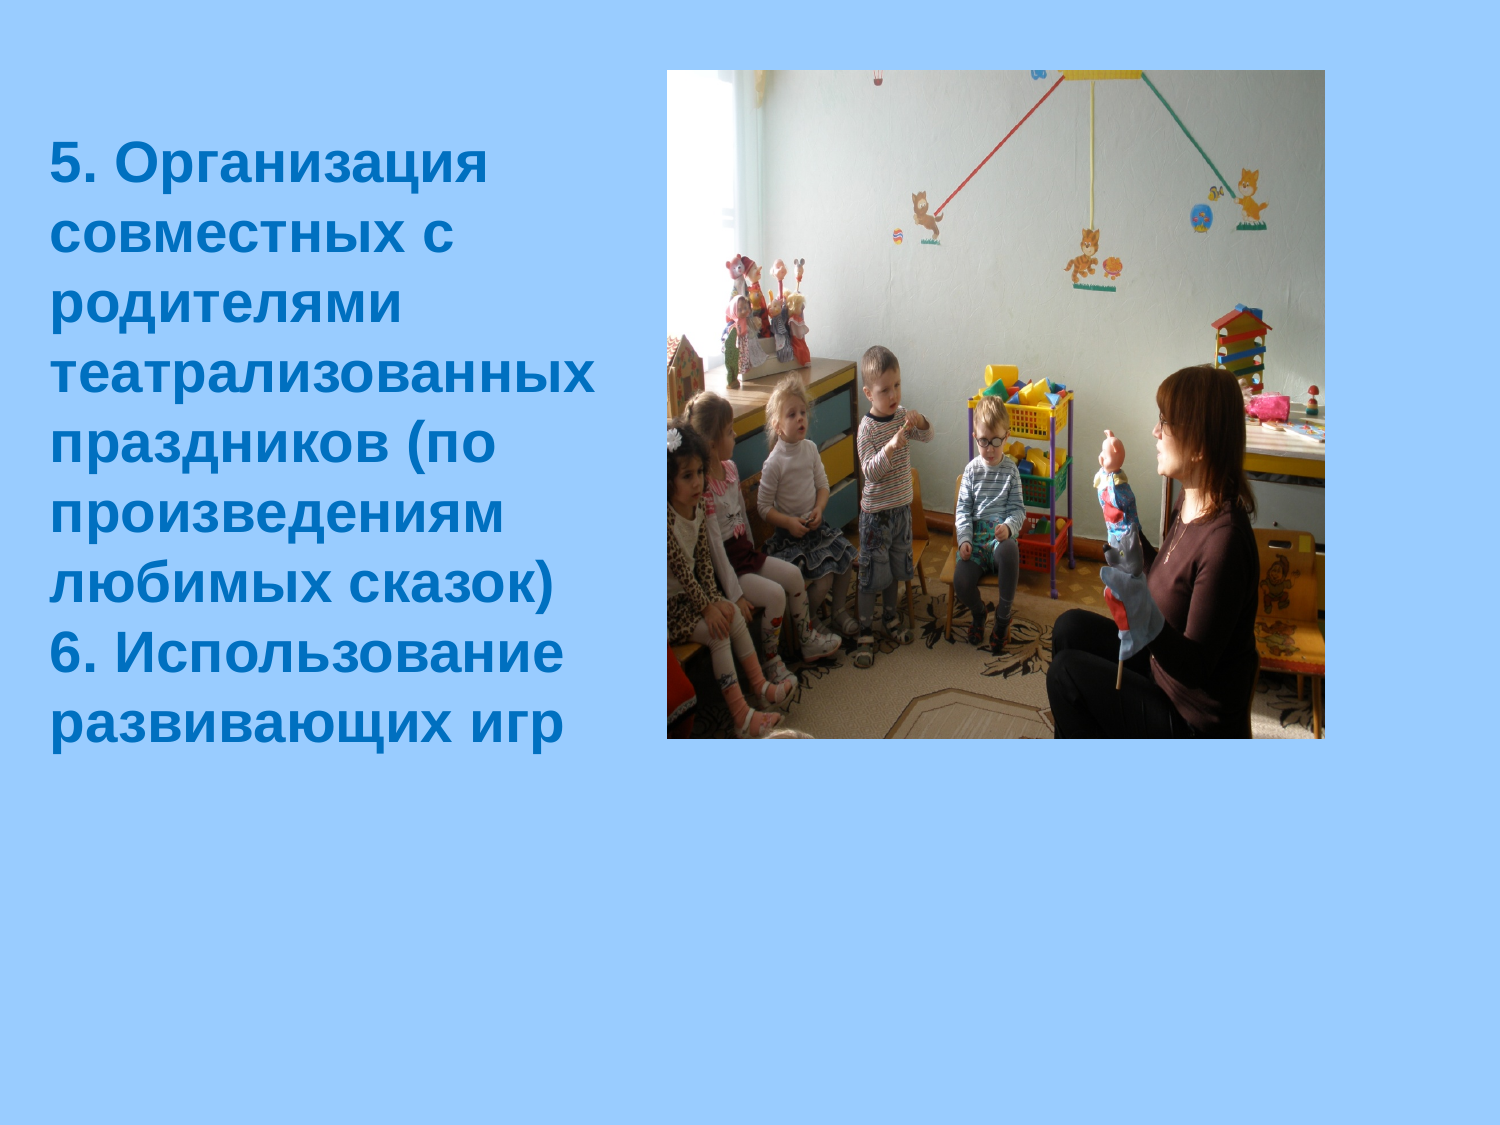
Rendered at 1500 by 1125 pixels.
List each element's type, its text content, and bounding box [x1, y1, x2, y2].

picture [667, 70, 1325, 739]
text_box 5. Организация совместных с родителями театрализованных праздников (по произведениям любимых сказок) 6. Использование развивающих игр [35, 117, 621, 762]
